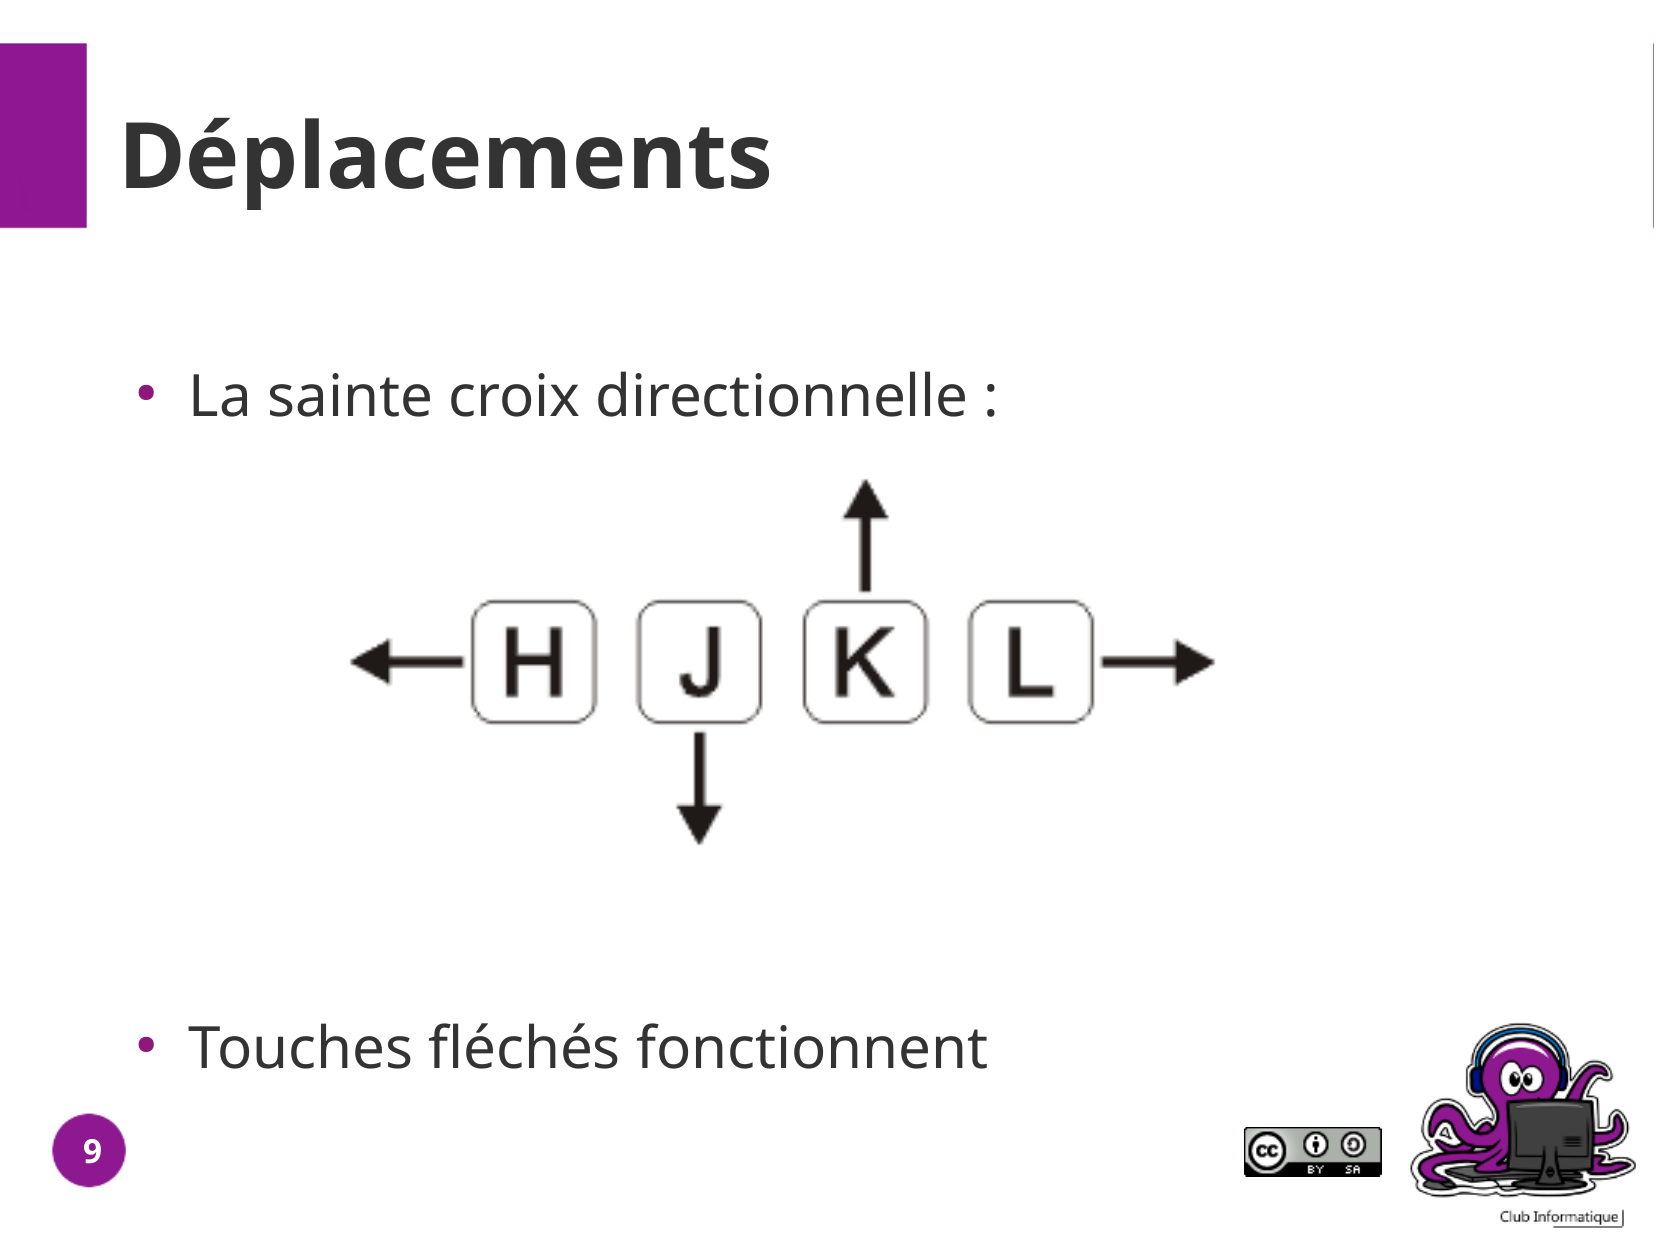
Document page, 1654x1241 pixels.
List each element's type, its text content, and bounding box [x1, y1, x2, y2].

list La sainte croix directionnelle : Touches fléchés fonctionnent [118, 354, 1536, 1074]
title Déplacements [118, 49, 1571, 257]
picture [0, 0, 1654, 1241]
